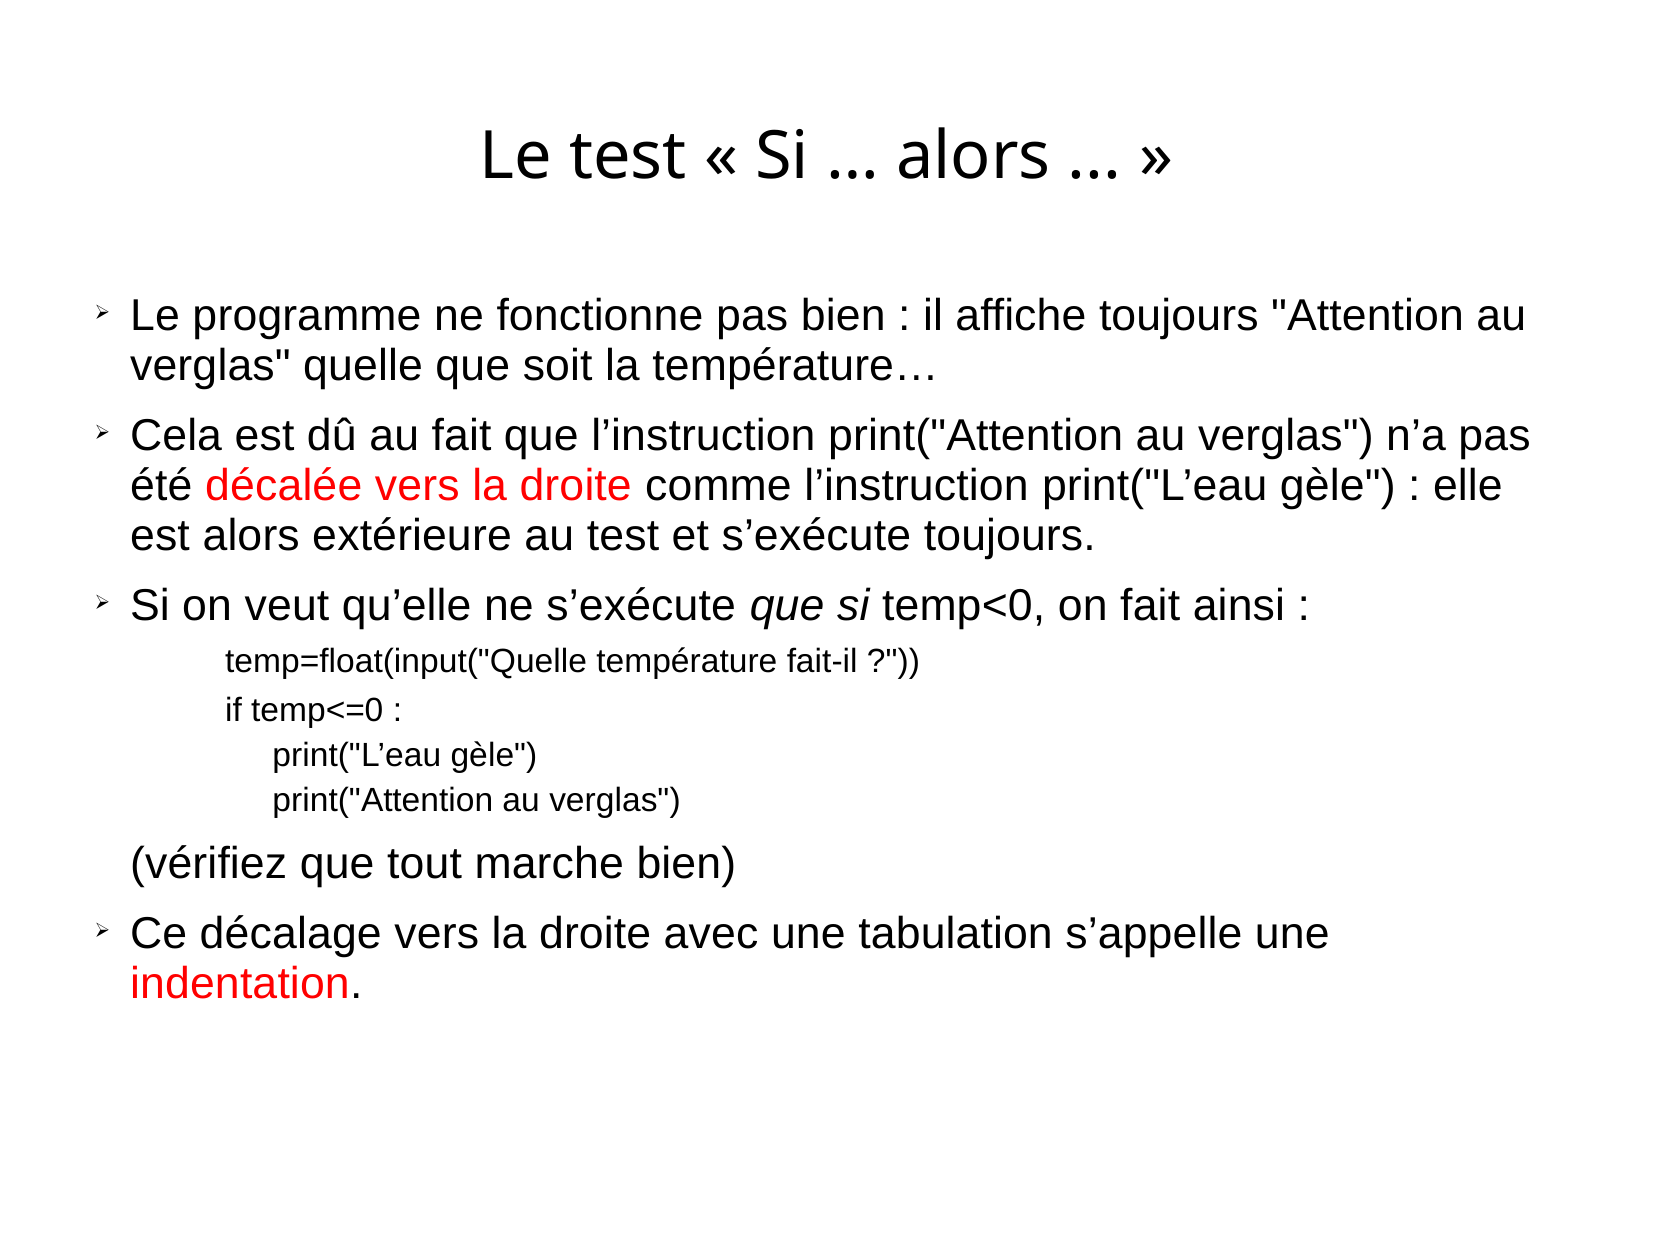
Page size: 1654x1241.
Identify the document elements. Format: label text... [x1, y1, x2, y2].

title Le test « Si … alors ... » [82, 49, 1571, 257]
list Le programme ne fonctionne pas bien : il affiche toujours "Attention au verglas" quelle que soit la température… Cela est dû au fait que l’instruction print("Attention au verglas") n’a pas été décalée vers la droite comme l’instruction print("L’eau gèle") : elle est alors extérieure au test et s’exécute toujours. Si on veut qu’elle ne s’exécute que si temp<0, on fait ainsi : temp=float(input("Quelle température fait-il ?")) if temp<=0 : print("L’eau gèle") print("Attention au verglas") (vérifiez que tout marche bien) Ce décalage vers la droite avec une tabulation s’appelle une indentation. [82, 290, 1571, 1010]
